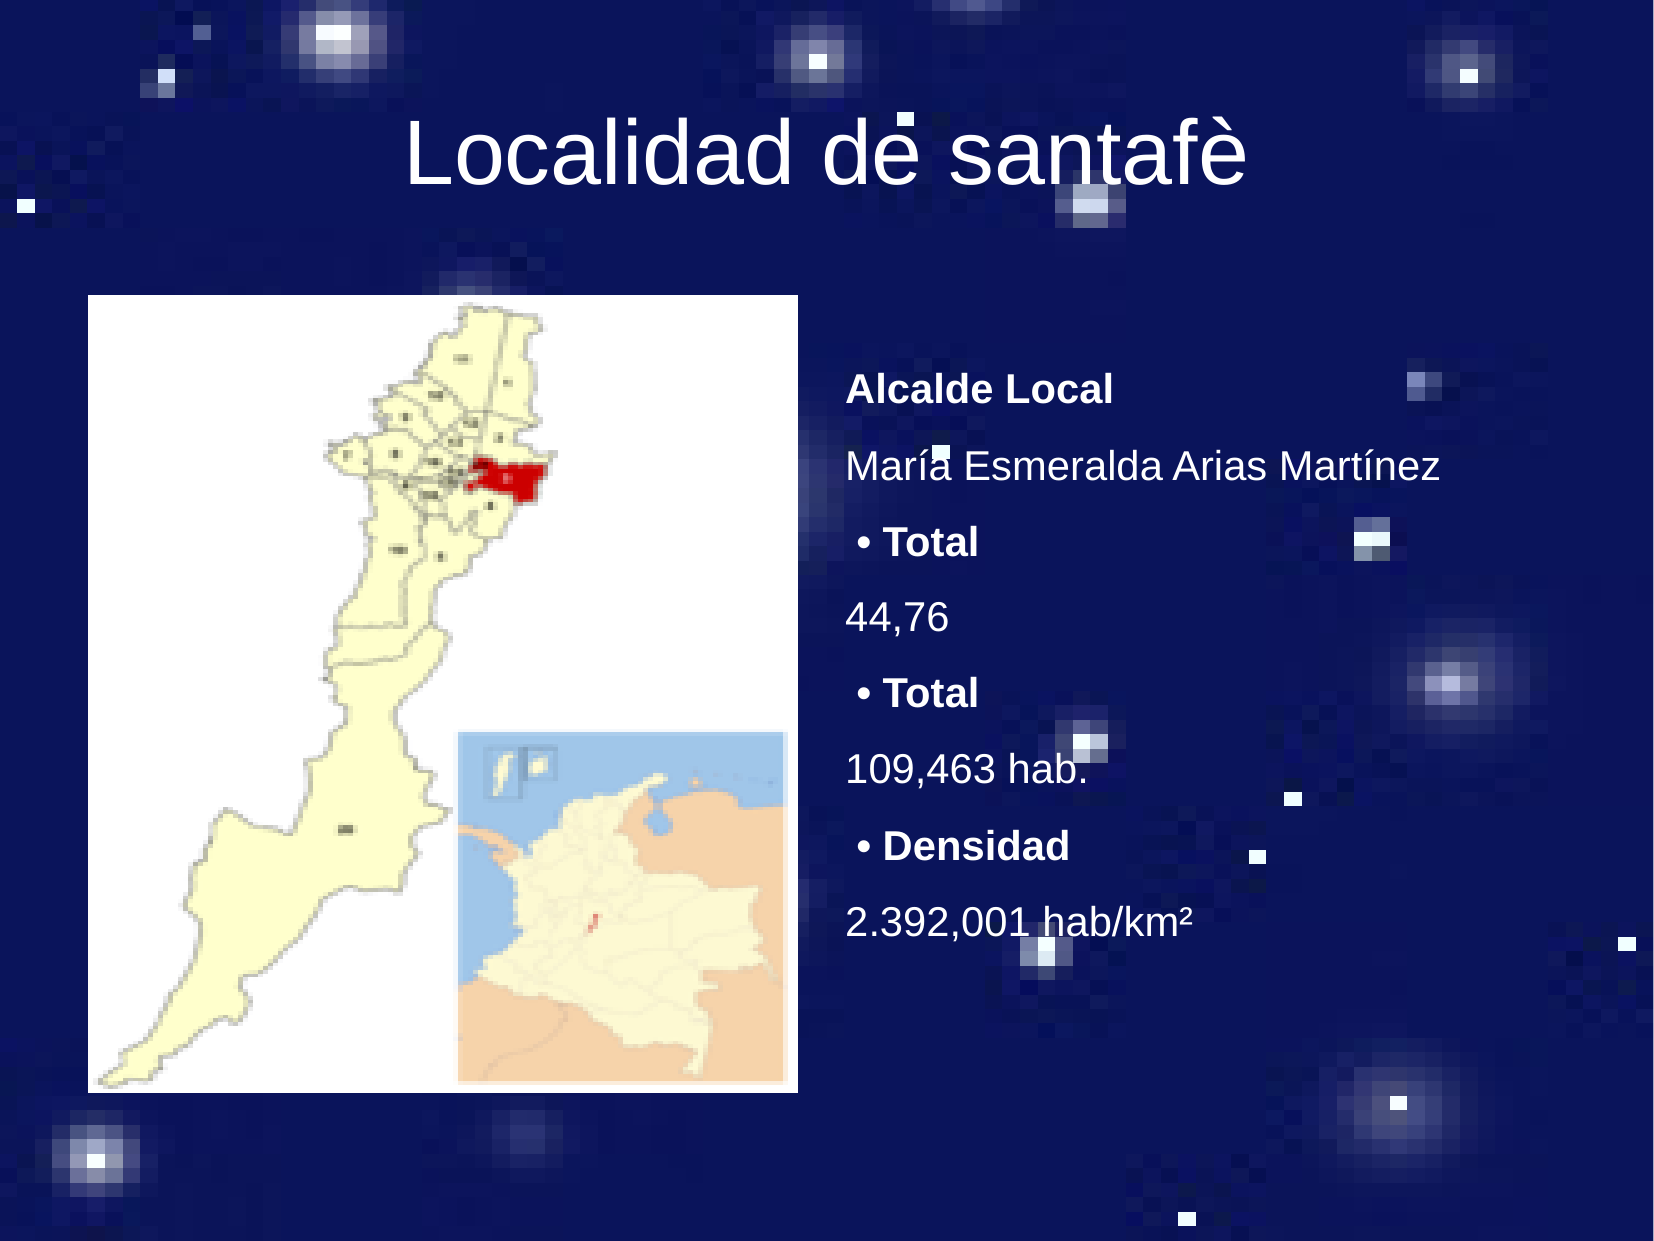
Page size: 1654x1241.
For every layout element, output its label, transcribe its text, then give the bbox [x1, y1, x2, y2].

list Alcalde Local María Esmeralda Arias Martínez • Total 44,76 • Total 109,463 hab. • Densidad 2.392,001 hab/km² [845, 290, 1572, 1094]
picture [0, 0, 1654, 1241]
title Localidad de santafè [82, 56, 1571, 250]
